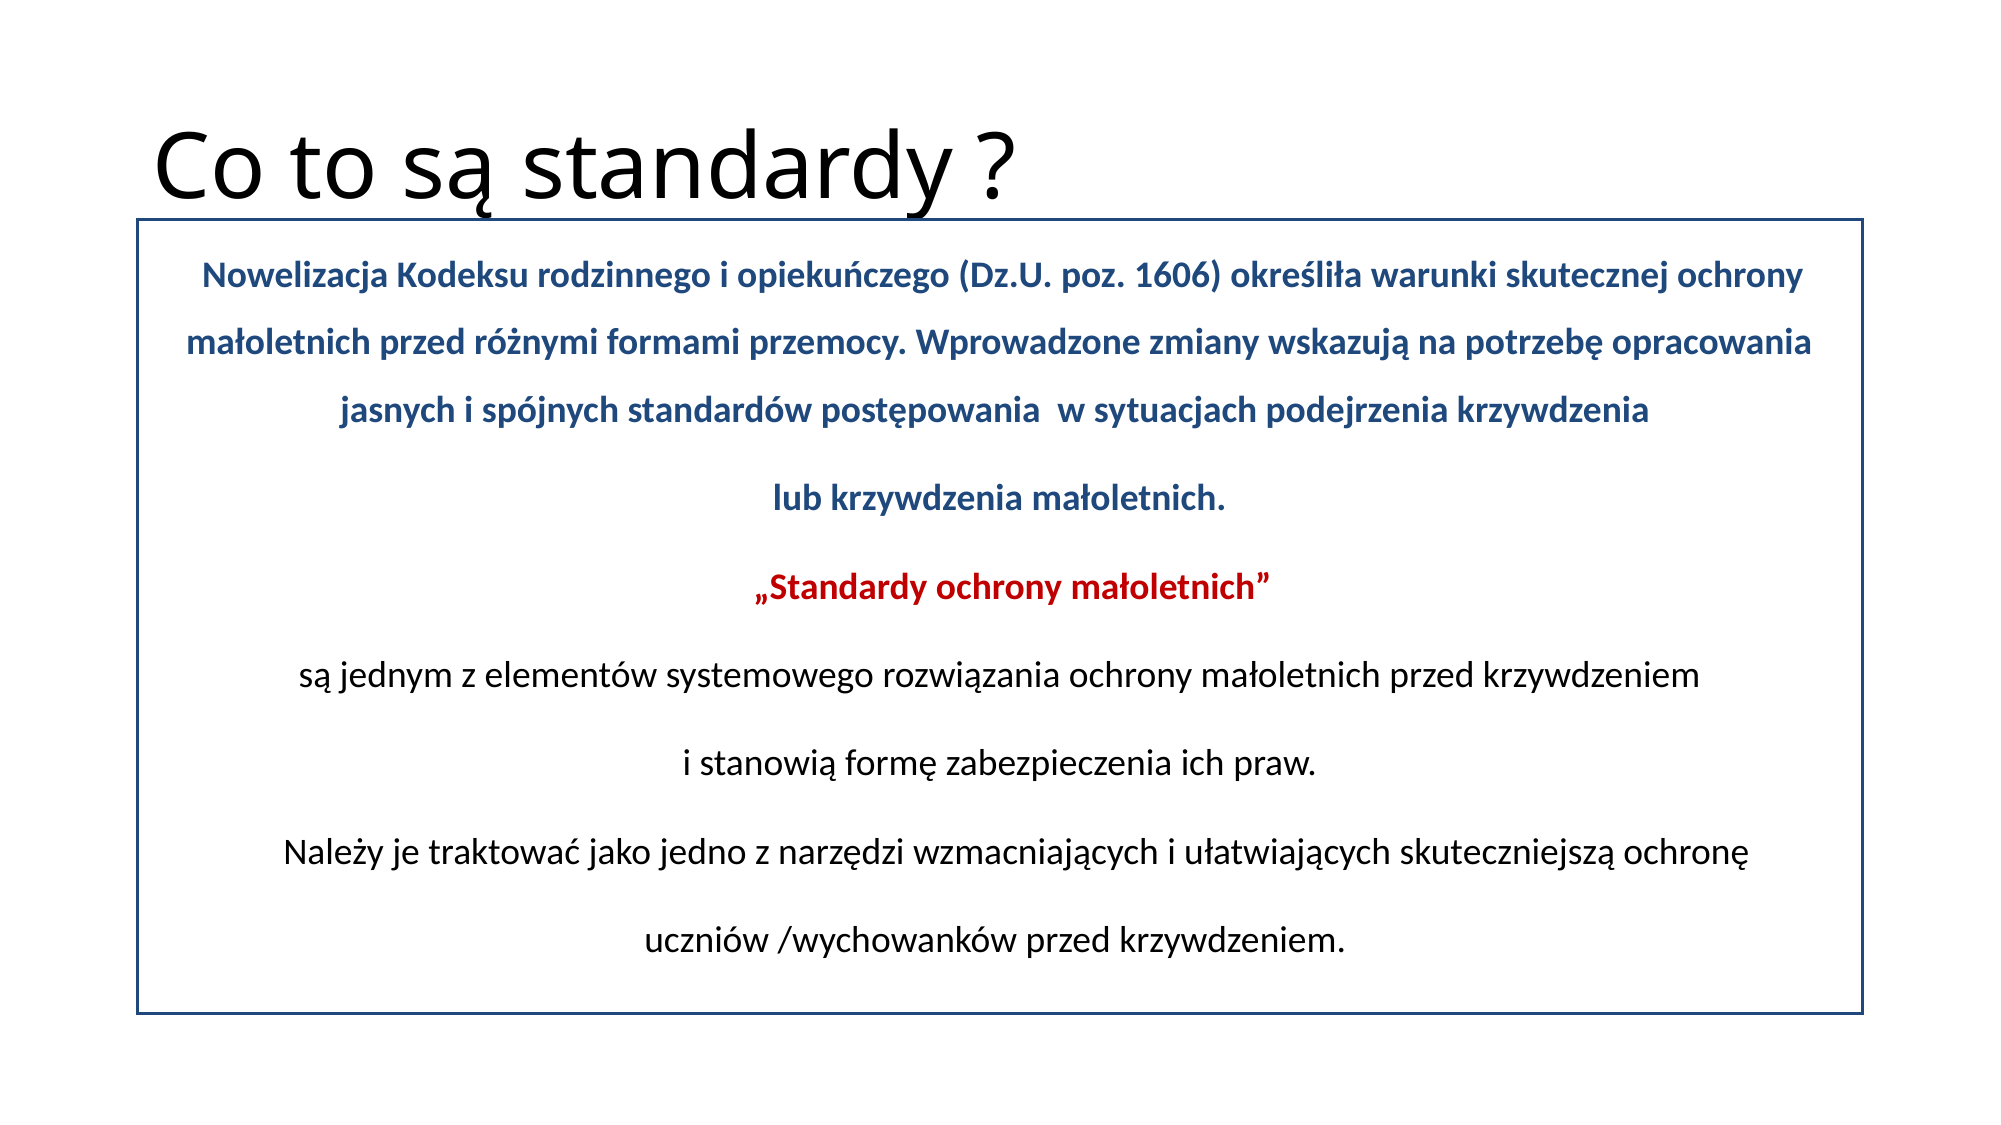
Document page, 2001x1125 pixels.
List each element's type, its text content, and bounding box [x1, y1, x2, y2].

title Co to są standardy ? [137, 59, 1863, 218]
list Nowelizacja Kodeksu rodzinnego i opiekuńczego (Dz.U. poz. 1606) określiła warunki skutecznej ochrony małoletnich przed różnymi formami przemocy. Wprowadzone zmiany wskazują na potrzebę opracowania jasnych i spójnych standardów postępowania w sytuacjach podejrzenia krzywdzenia lub krzywdzenia małoletnich. „Standardy ochrony małoletnich” są jednym z elementów systemowego rozwiązania ochrony małoletnich przed krzywdzeniem i stanowią formę zabezpieczenia ich praw. Należy je traktować jako jedno z narzędzi wzmacniających i ułatwiających skuteczniejszą ochronę uczniów /wychowanków przed krzywdzeniem. [137, 219, 1863, 1014]
